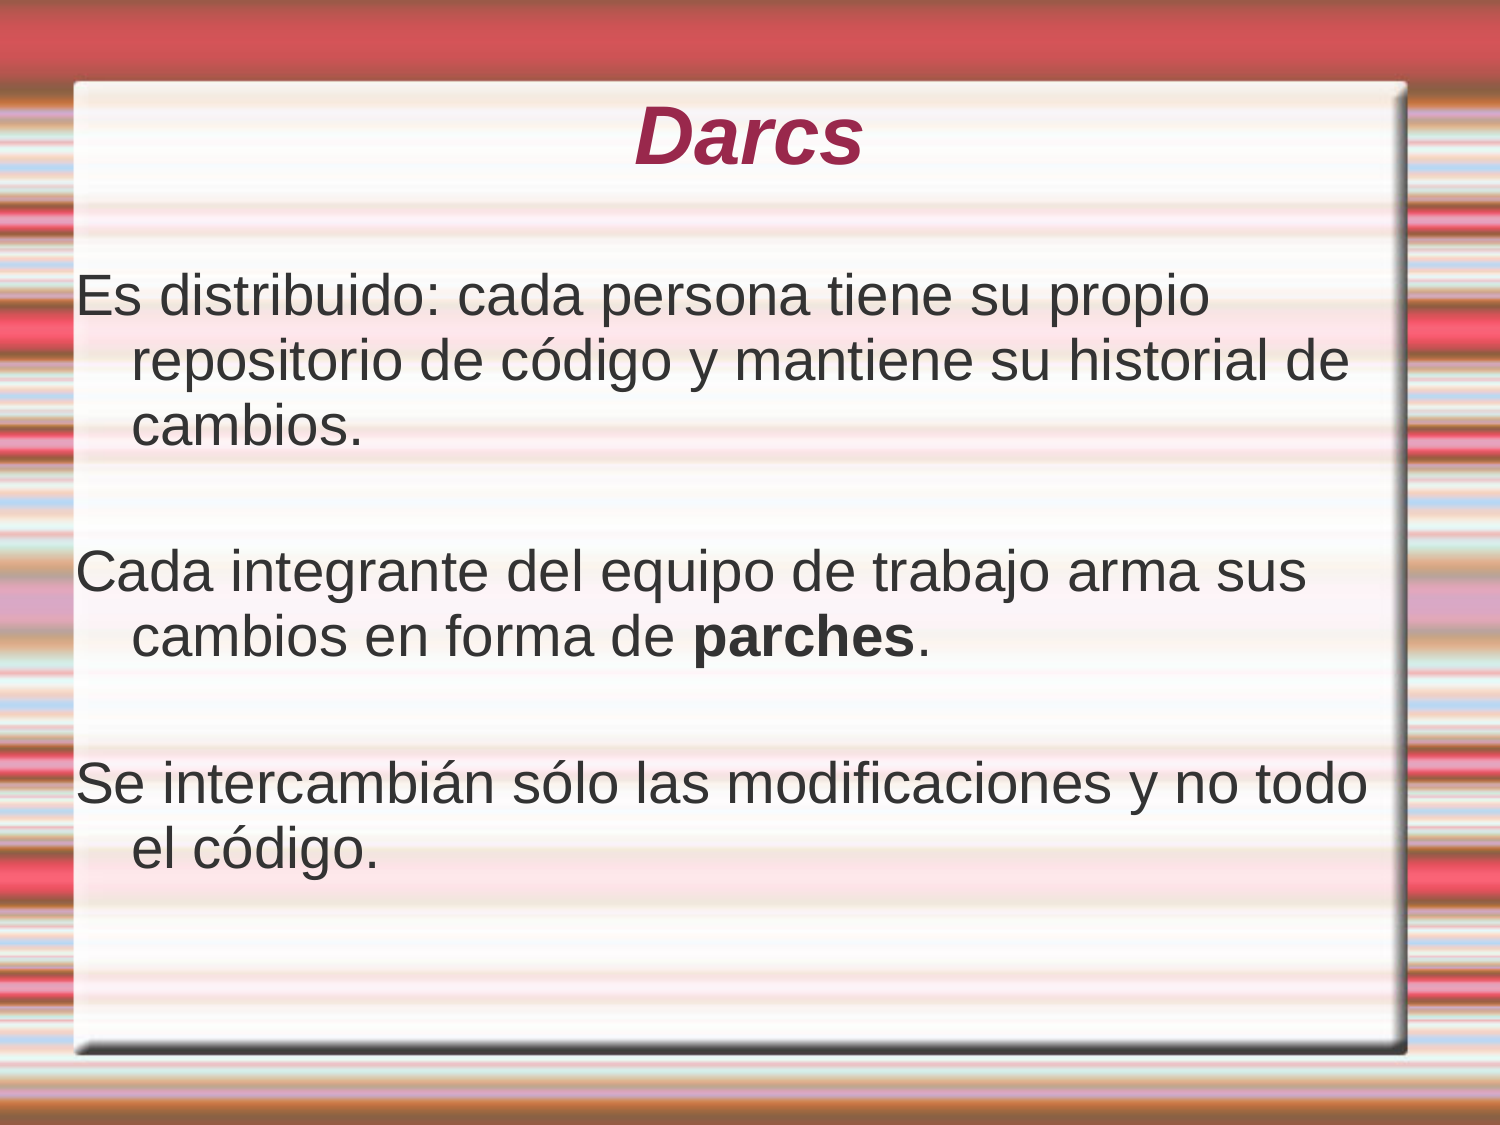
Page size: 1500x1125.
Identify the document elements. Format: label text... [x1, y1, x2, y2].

title Darcs [75, 25, 1426, 253]
picture [0, 0, 1500, 1125]
list Es distribuido: cada persona tiene su propio repositorio de código y mantiene su historial de cambios. Cada integrante del equipo de trabajo arma sus cambios en forma de parches. Se intercambián sólo las modificaciones y no todo el código. [75, 262, 1388, 1006]
